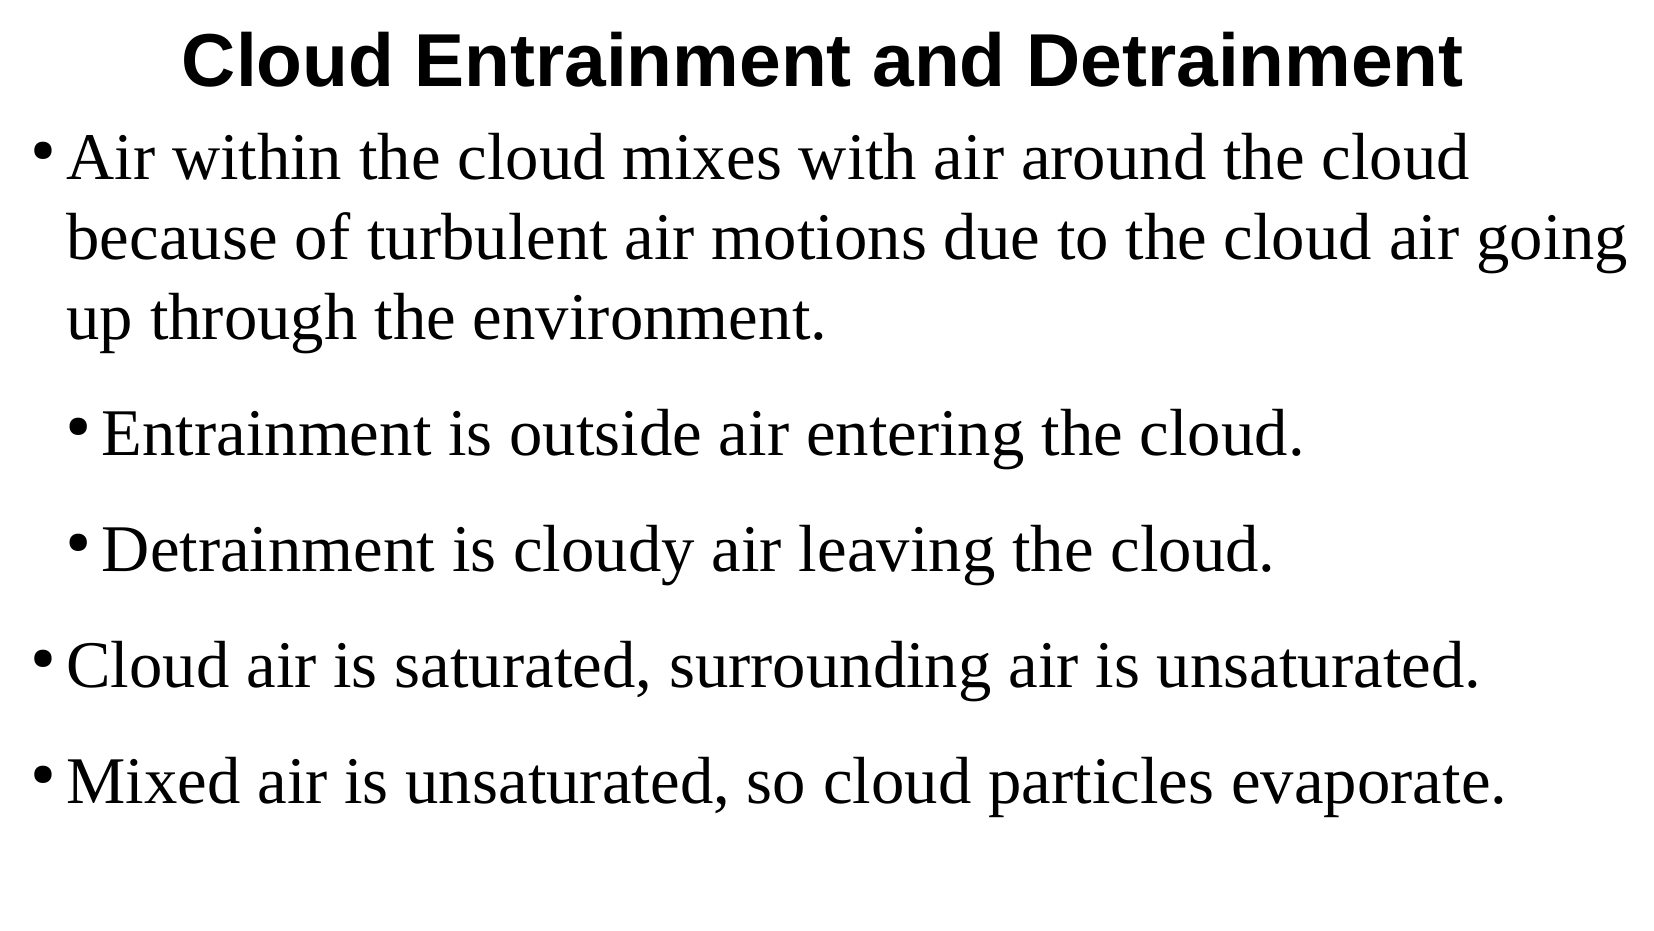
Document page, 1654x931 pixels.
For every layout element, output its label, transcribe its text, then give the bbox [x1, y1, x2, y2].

text_box Air within the cloud mixes with air around the cloud because of turbulent air motions due to the cloud air going up through the environment. Entrainment is outside air entering the cloud. Detrainment is cloudy air leaving the cloud. Cloud air is saturated, surrounding air is unsaturated. Mixed air is unsaturated, so cloud particles evaporate. [13, 105, 1649, 825]
title Cloud Entrainment and Detrainment [0, 5, 1651, 107]
